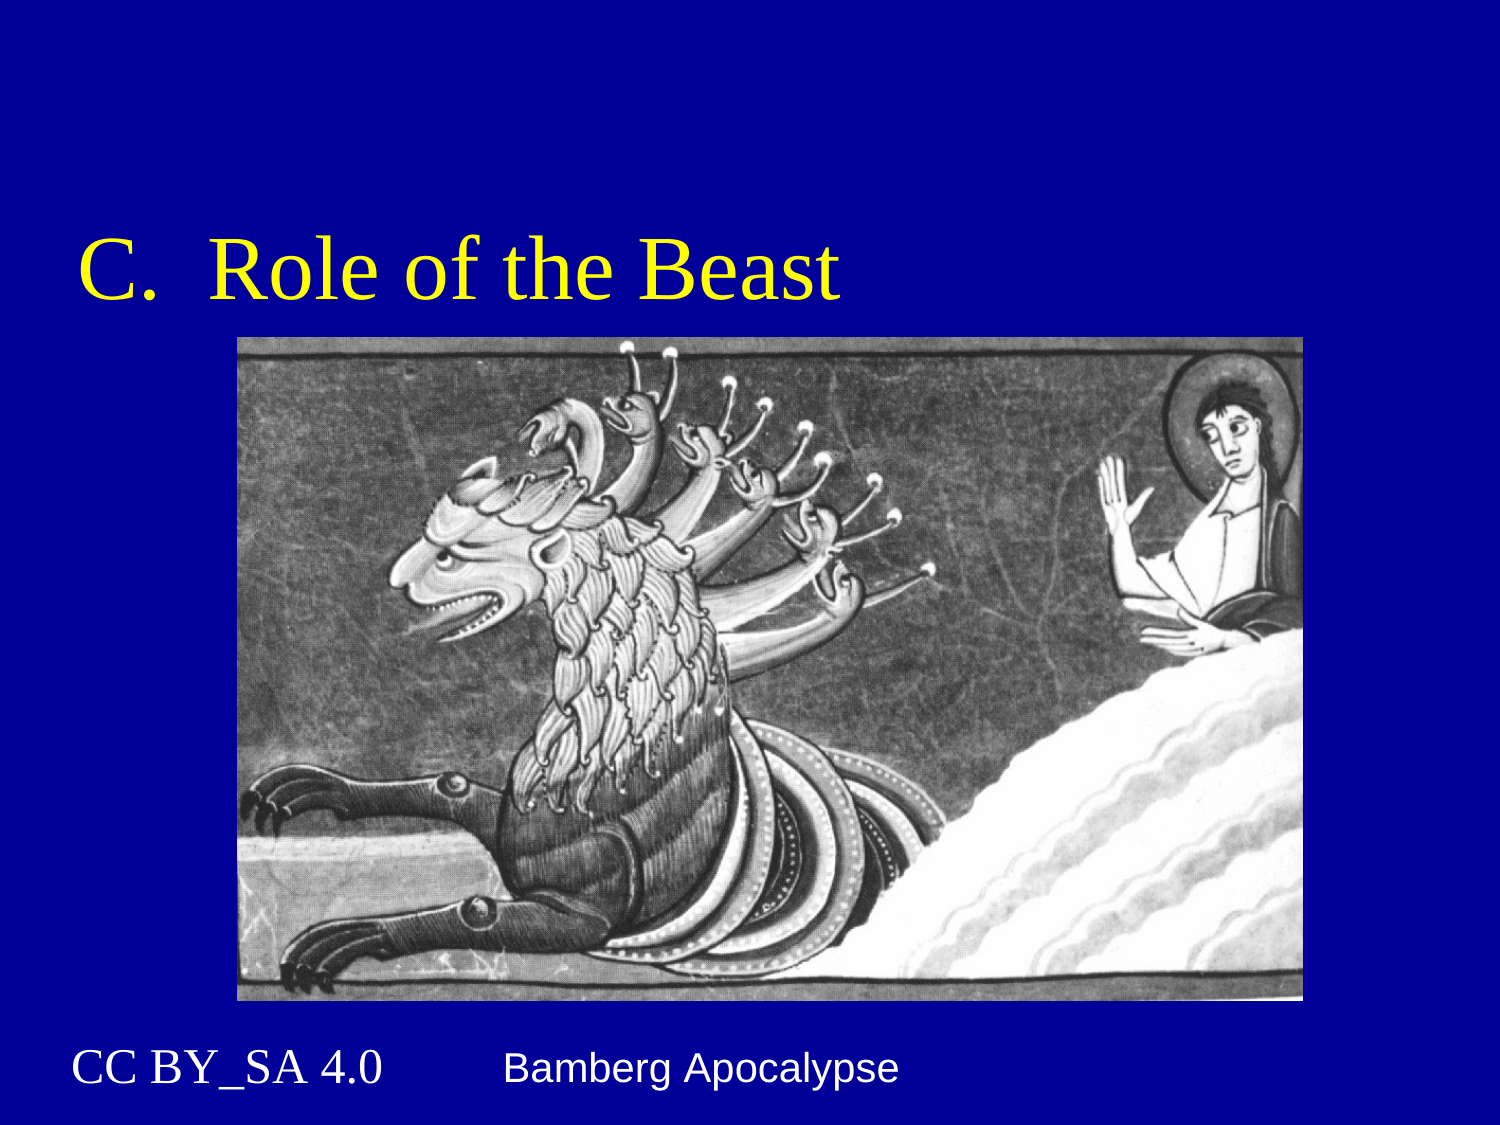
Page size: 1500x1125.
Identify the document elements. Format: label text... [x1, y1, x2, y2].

text_box Bamberg Apocalypse [487, 1037, 1251, 1100]
text_box CC BY_SA 4.0 [56, 1031, 432, 1102]
title C. Role of the Beast [62, 174, 1338, 363]
picture [237, 337, 1303, 1001]
